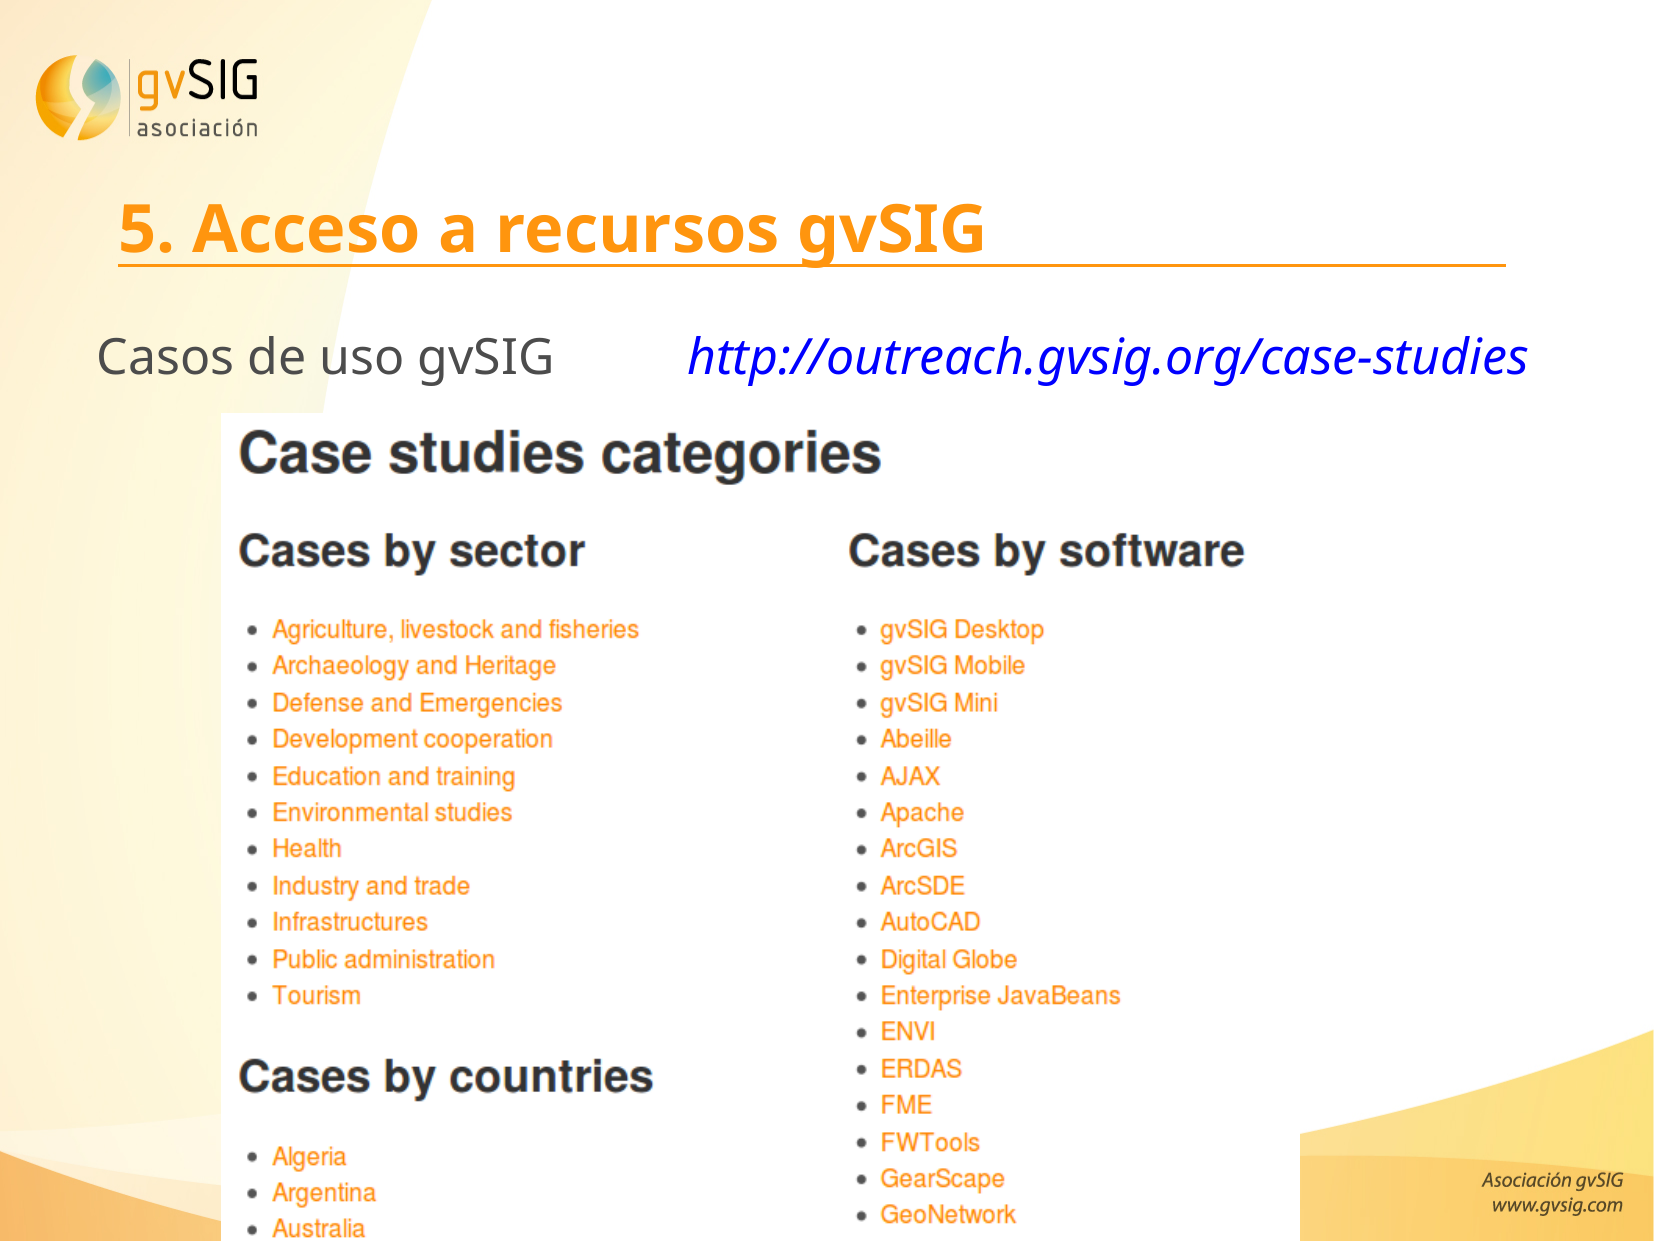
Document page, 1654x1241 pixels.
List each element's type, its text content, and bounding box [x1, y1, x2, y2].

text_box Casos de uso gvSIG http://outreach.gvsig.org/case-studies [96, 296, 1654, 414]
picture [0, 0, 1654, 1241]
title 5. Acceso a recursos gvSIG [118, 177, 1607, 276]
